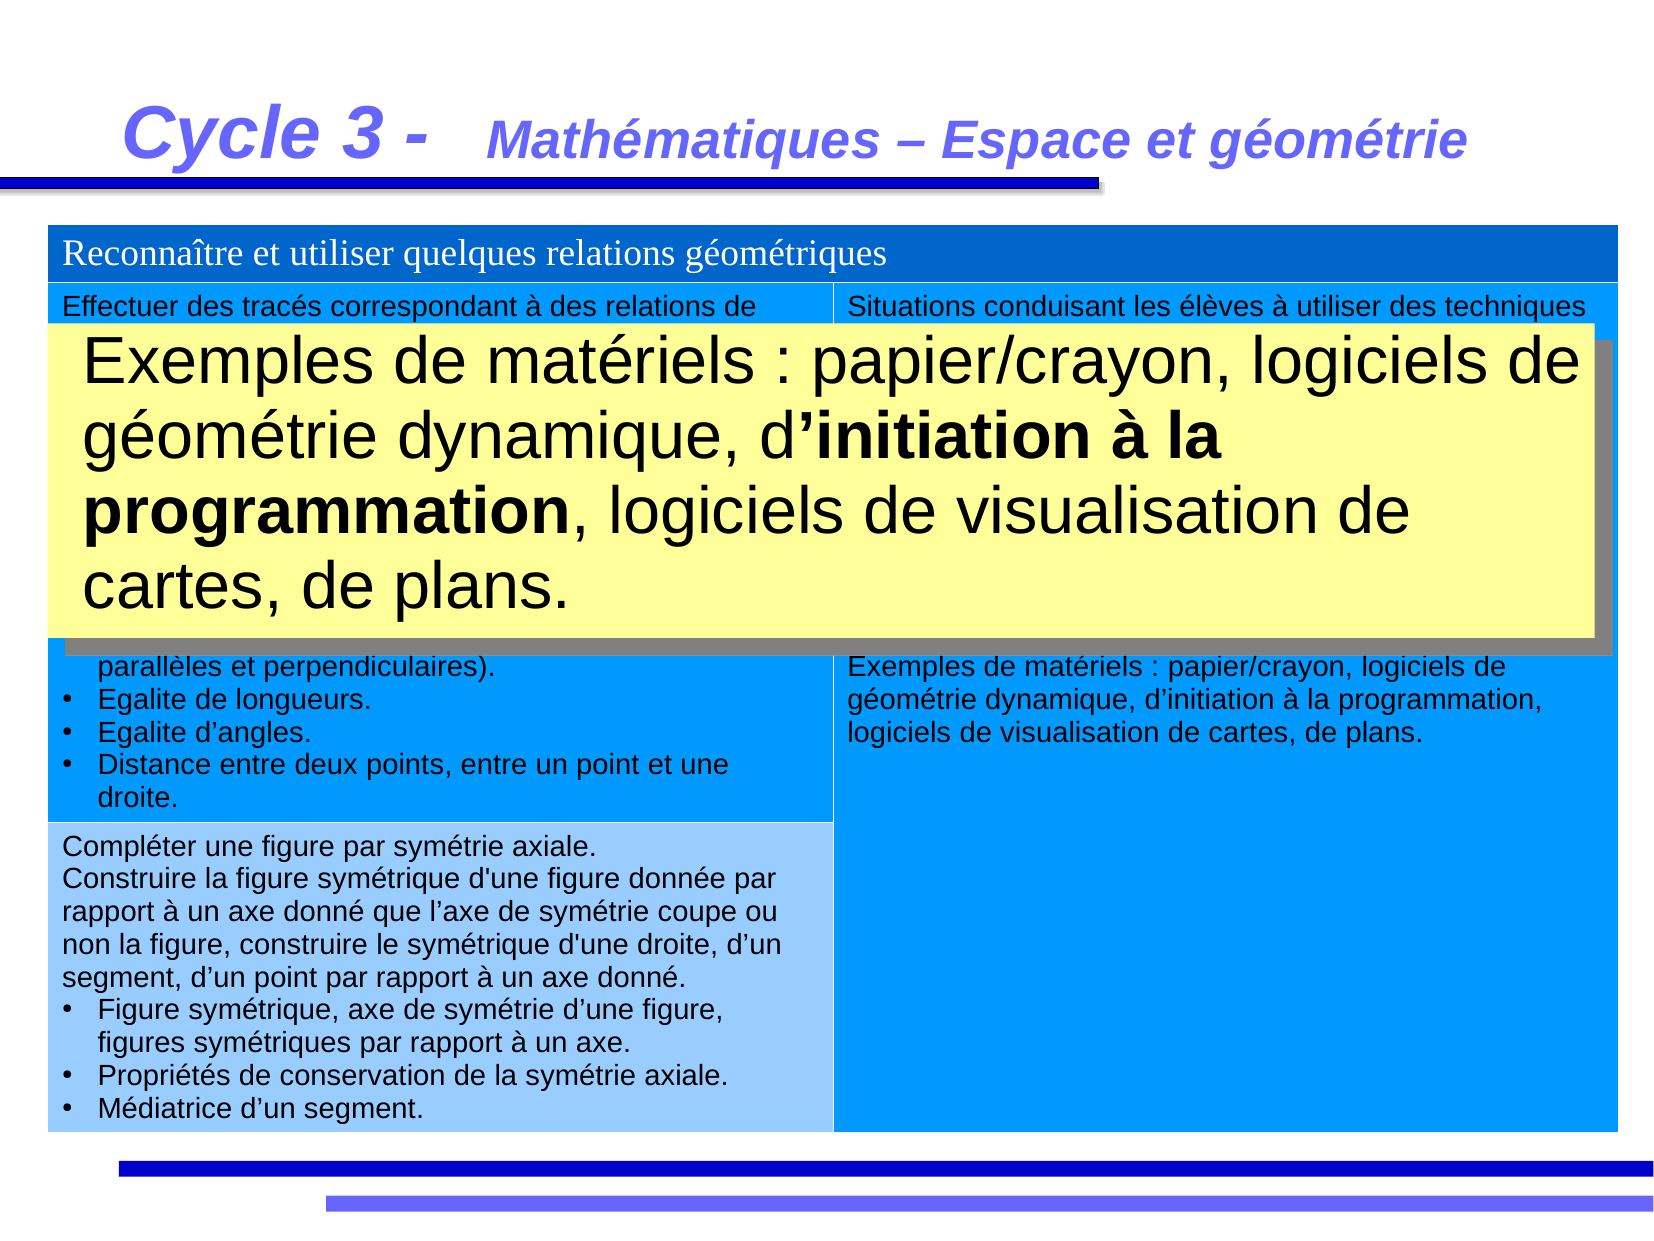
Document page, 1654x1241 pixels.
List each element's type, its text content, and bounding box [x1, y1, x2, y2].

text_box [0, 177, 1099, 189]
text_box Exemples de matériels : papier/crayon, logiciels de géométrie dynamique, d’initiation à la programmation, logiciels de visualisation de cartes, de plans. [47, 323, 1595, 638]
table_cell Compléter une figure par symétrie axiale. Construire la figure symétrique d'une figure donnée par rapport à un axe donné que l’axe de symétrie coupe ou non la figure, construire le symétrique d'une droite, d’un segment, d’un point par rapport à un axe donné. Figure symétrique, axe de symétrie d’une figure, figures symétriques par rapport à un axe. Propriétés de conservation de la symétrie axiale. Médiatrice d’un segment. [48, 823, 833, 1132]
table_cell Effectuer des tracés correspondant à des relations de perpendicularité ou de parallélisme de droites et de segments. Déterminer le plus court chemin entre deux points (en lien avec la notion d’alignement). Déterminer le plus court chemin entre un point et une droite ou entre deux droites parallèles (en lien avec la perpendicularité). Alignement, appartenance. Perpendicularité, parallélisme (construction de droites parallèles, lien avec la propriété reliant droites parallèles et perpendiculaires). Egalite de longueurs. Egalite d’angles. Distance entre deux points, entre un point et une droite. [48, 638, 833, 822]
table_cell Situations conduisant les élèves à utiliser des techniques qui évoluent en fonction des supports et des instruments choisis ; par exemple pour la symétrie axiale, passer du pliage ou de l’utilisation de papier calque à la construction du symétrique d’un point par rapport à une droite à l’équerre ou au compas. Exemples d’instruments : règle graduée, équerre, compas, gabarits d’angles, bandes de papier, papier calque. Exemples de supports variés : géoplans, papier quadrillé, papier pointé, papier uni. Exemples de matériels : papier/crayon, logiciels de géométrie dynamique, d’initiation à la programmation, logiciels de visualisation de cartes, de plans. [834, 283, 1618, 1132]
table_cell Effectuer des tracés correspondant à des relations de perpendicularité ou de parallélisme de droites et de segments. Déterminer le plus court chemin entre deux points (en lien avec la notion d’alignement). Déterminer le plus court chemin entre un point et une droite ou entre deux droites parallèles (en lien avec la perpendicularité). Alignement, appartenance. Perpendicularité, parallélisme (construction de droites parallèles, lien avec la propriété reliant droites parallèles et perpendiculaires). Egalite de longueurs. Egalite d’angles. Distance entre deux points, entre un point et une droite. [48, 283, 833, 323]
table_header Reconnaître et utiliser quelques relations géométriques [48, 225, 1618, 282]
title Cycle 3 - Mathématiques – Espace et géométrie [121, 28, 1534, 224]
